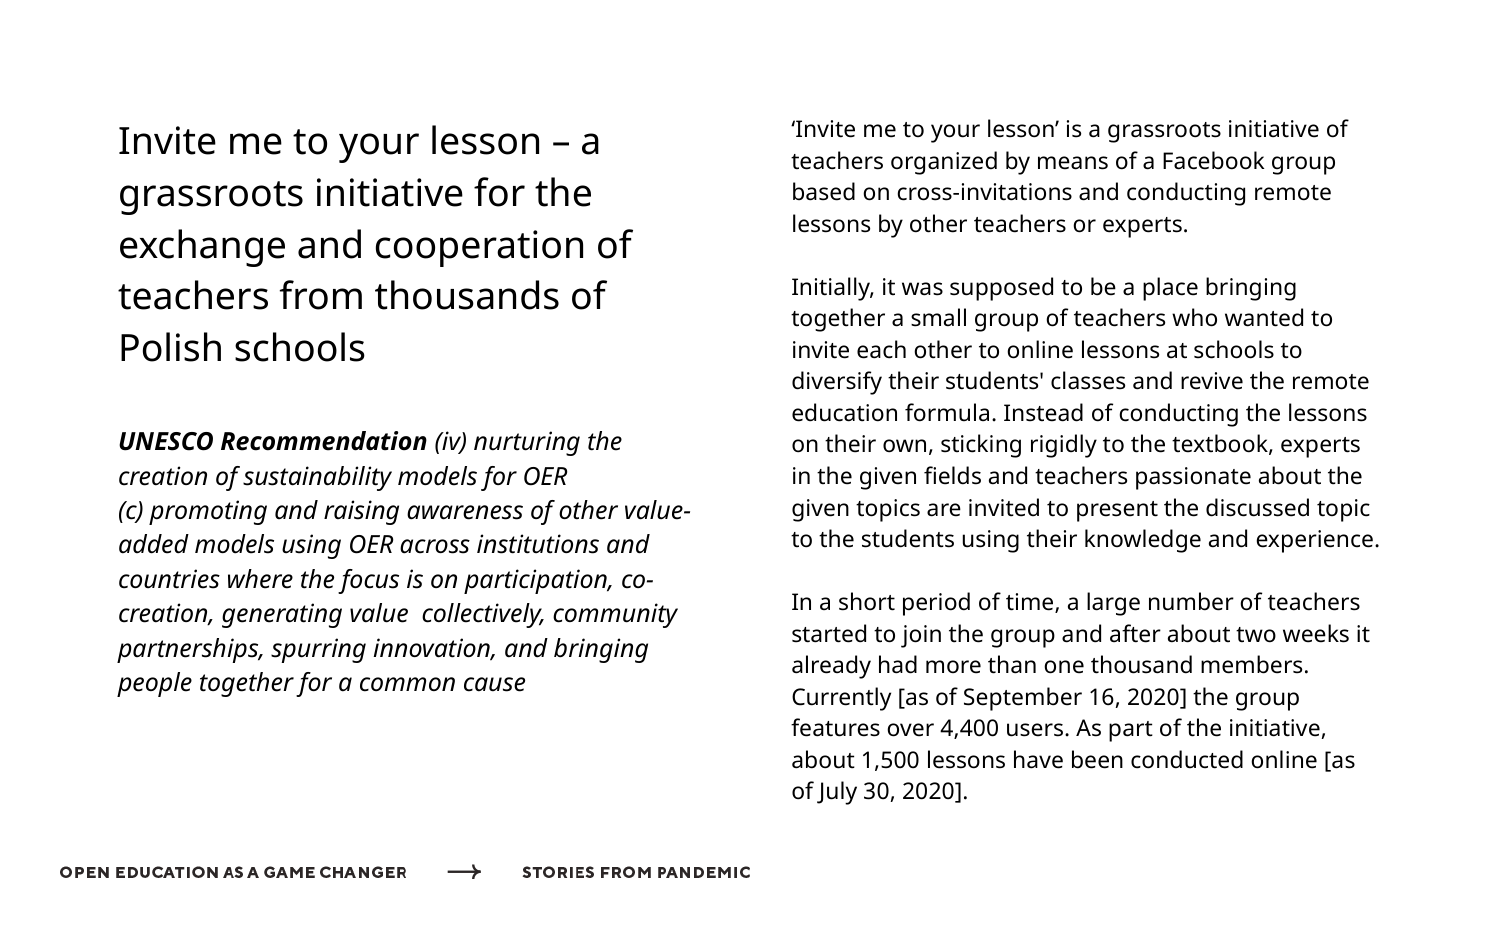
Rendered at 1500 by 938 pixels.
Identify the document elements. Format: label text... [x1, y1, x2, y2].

list Invite me to your lesson – a grassroots initiative for the exchange and cooperation of teachers from thousands of Polish schools UNESCO Recommendation (iv) nurturing the creation of sustainability models for OER (c) promoting and raising awareness of other value-added models using OER across institutions and countries where the focus is on participation, co-creation, generating value collectively, community partnerships, spurring innovation, and bringing people together for a common cause [118, 110, 709, 770]
list ‘Invite me to your lesson’ is a grassroots initiative of teachers organized by means of a Facebook group based on cross-invitations and conducting remote lessons by other teachers or experts. Initially, it was supposed to be a place bringing together a small group of teachers who wanted to invite each other to online lessons at schools to diversify their students' classes and revive the remote education formula. Instead of conducting the lessons on their own, sticking rigidly to the textbook, experts in the given fields and teachers passionate about the given topics are invited to present the discussed topic to the students using their knowledge and experience. In a short period of time, a large number of teachers started to join the group and after about two weeks it already had more than one thousand members. Currently [as of September 16, 2020] the group features over 4,400 users. As part of the initiative, about 1,500 lessons have been conducted online [as of July 30, 2020]. [791, 110, 1382, 770]
picture [59, 799, 750, 879]
